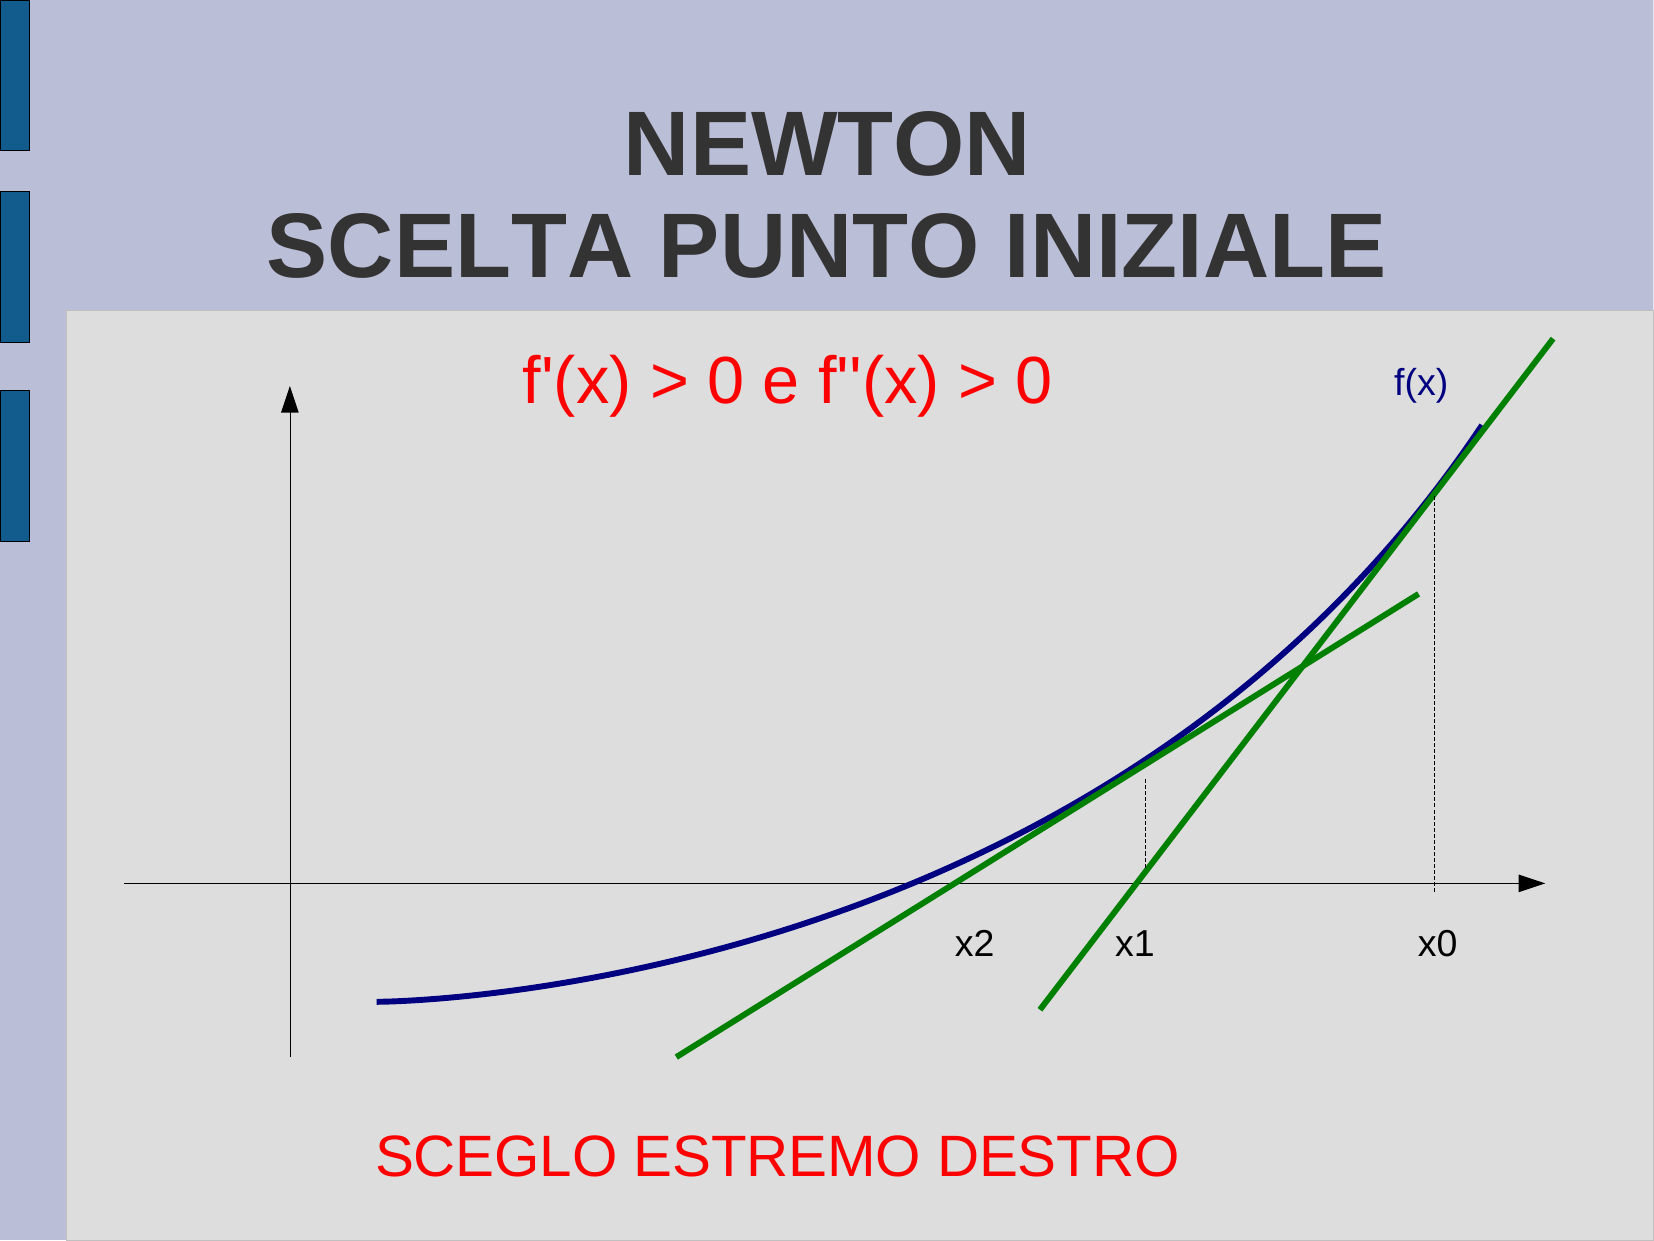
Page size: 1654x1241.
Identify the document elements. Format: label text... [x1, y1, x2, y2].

text_box x1 [1100, 915, 1199, 992]
text_box x2 [940, 915, 1039, 992]
text_box x0 [1403, 915, 1502, 992]
text_box f(x) [1379, 354, 1492, 431]
text_box f'(x) > 0 e f''(x) > 0 [507, 335, 1129, 426]
title NEWTON SCELTA PUNTO INIZIALE [121, 91, 1534, 299]
text_box SCEGLO ESTREMO DESTRO [360, 1116, 1247, 1196]
